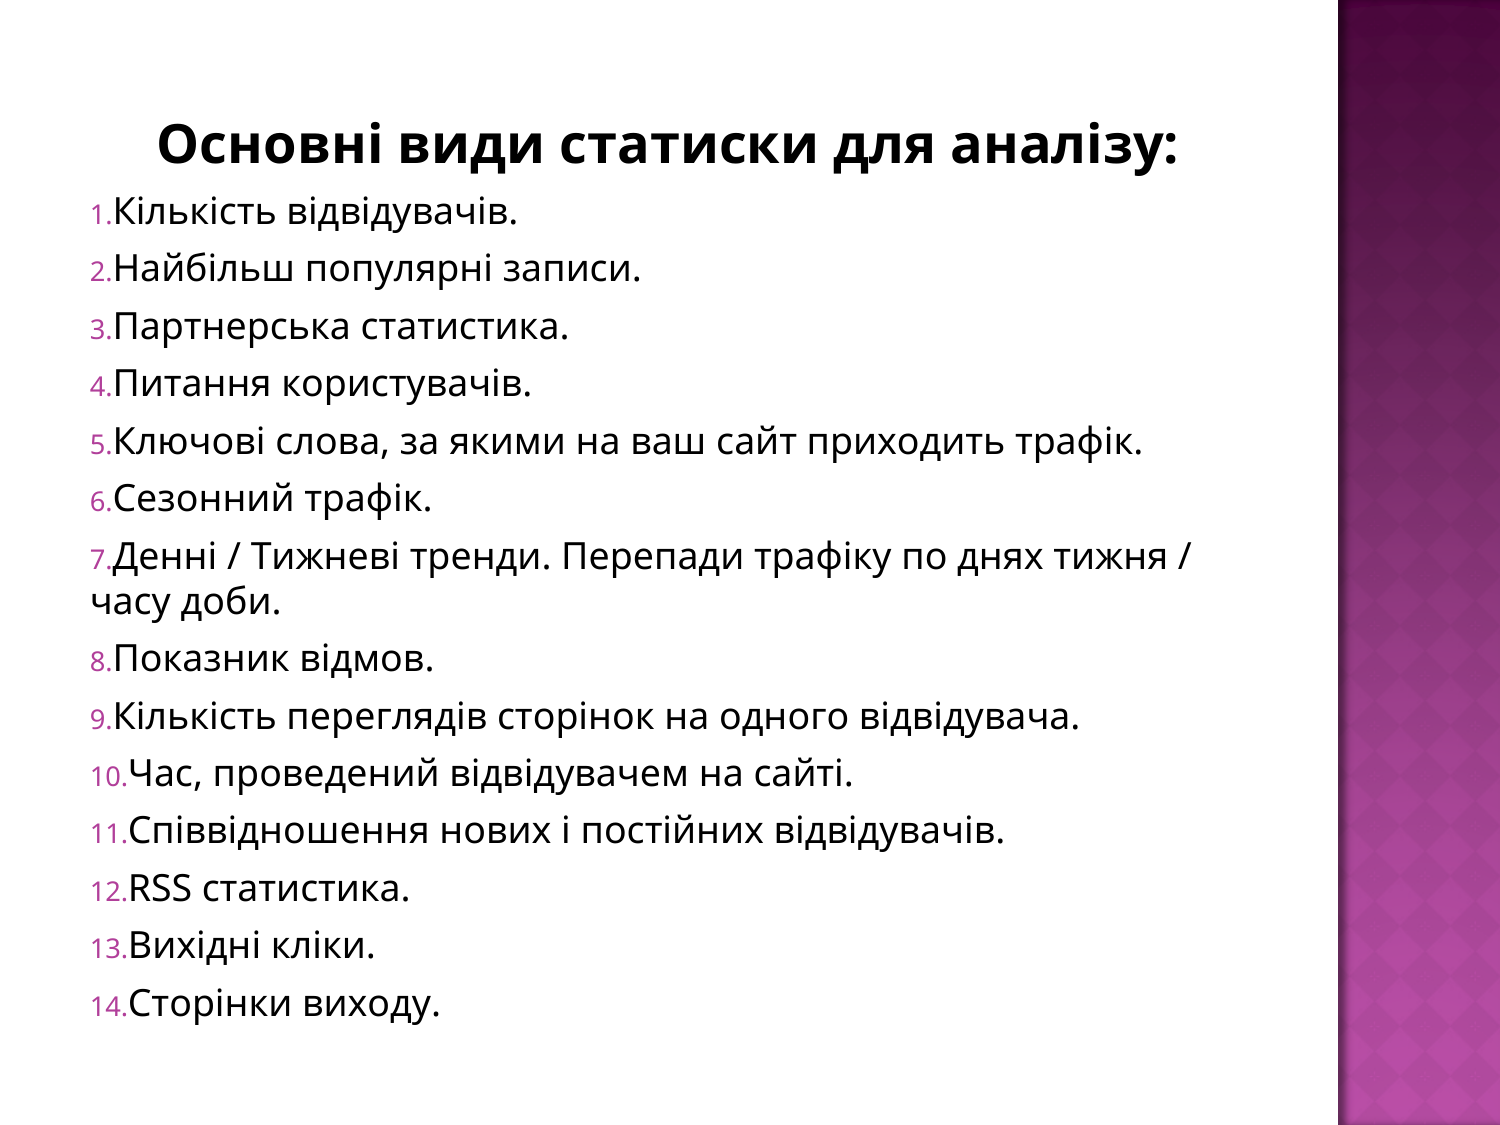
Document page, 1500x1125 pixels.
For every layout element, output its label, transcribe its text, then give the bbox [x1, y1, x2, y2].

picture [1337, 0, 1500, 1125]
list Основні види статиски для аналізу: Кількість відвідувачів. Найбільш популярні записи. Партнерська статистика. Питання користувачів. Ключові слова, за якими на ваш сайт приходить трафік. Сезонний трафік. Денні / Тижневі тренди. Перепади трафіку по днях тижня / часу доби. Показник відмов. Кількість переглядів сторінок на одного відвідувача. Час, проведений відвідувачем на сайті. Співвідношення нових і постійних відвідувачів. RSS статистика. Вихідні кліки. Сторінки виходу. [75, 101, 1263, 1125]
